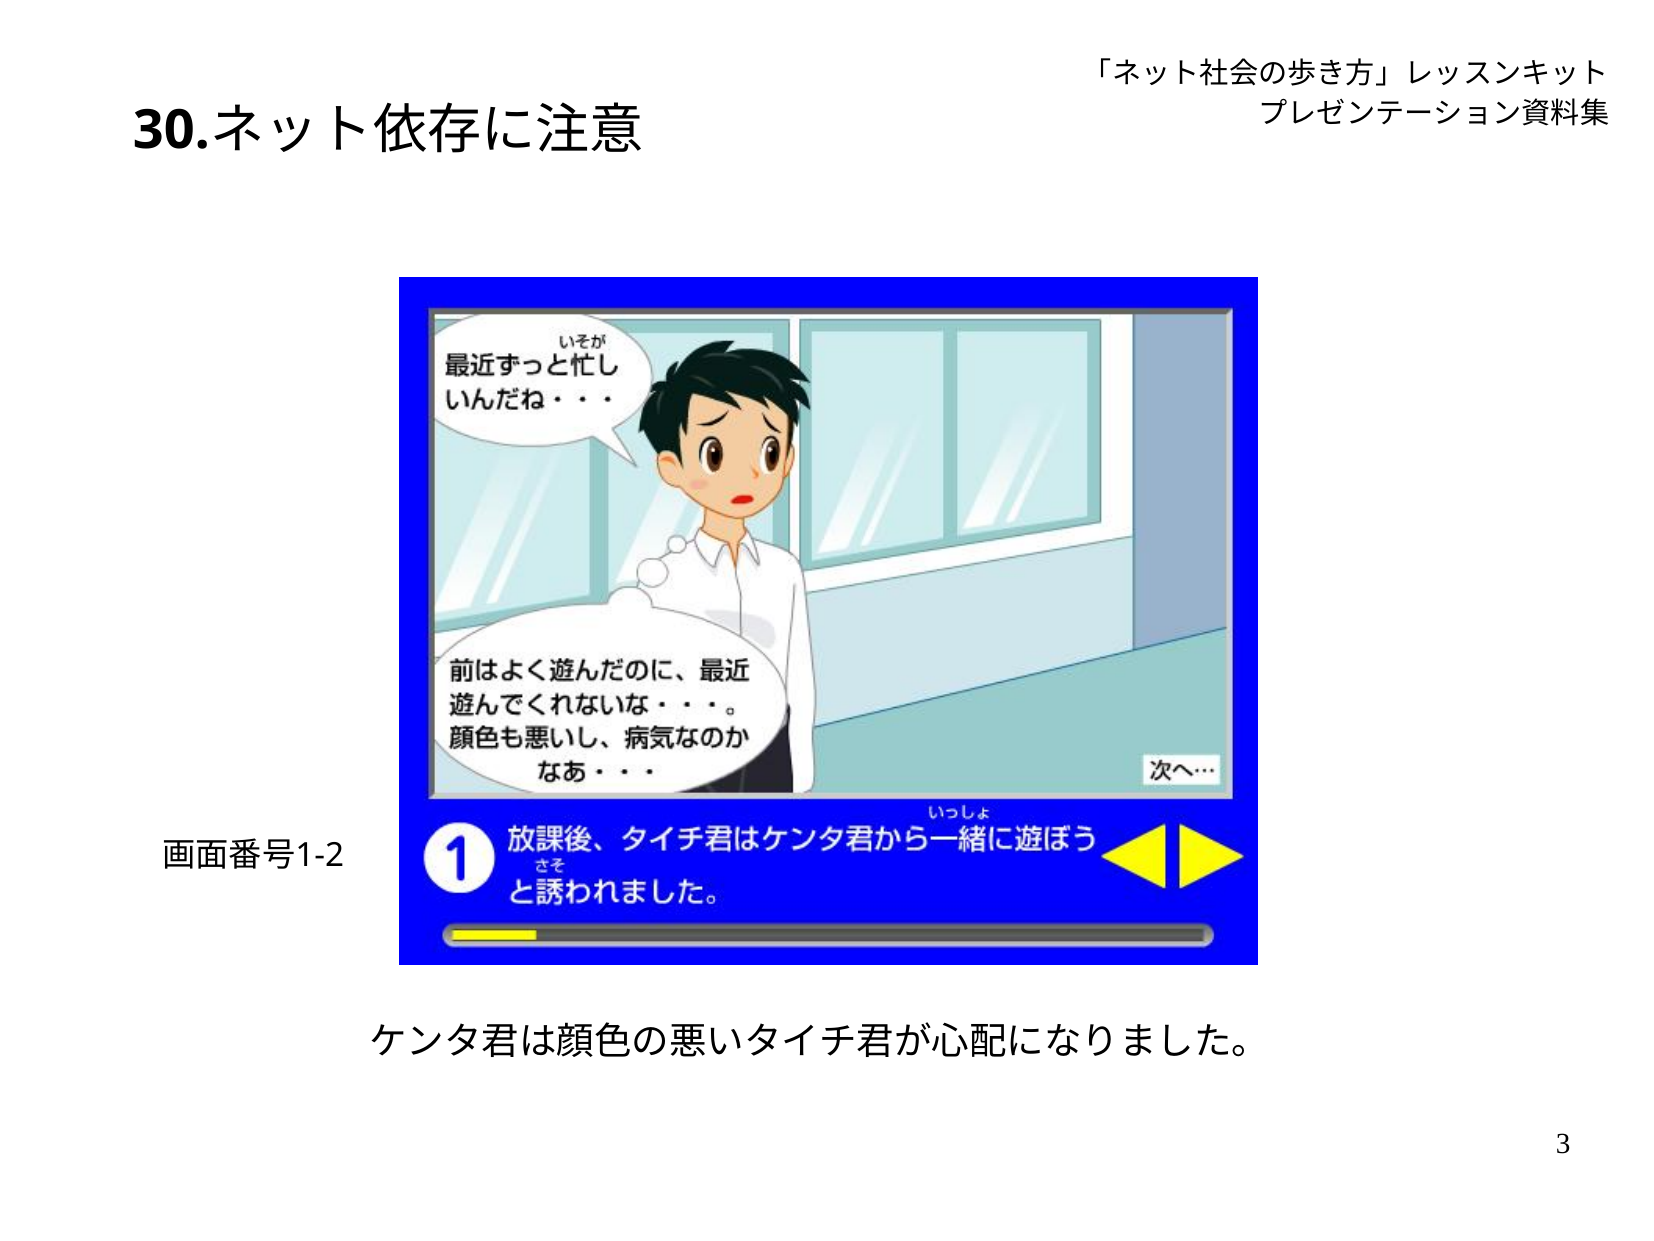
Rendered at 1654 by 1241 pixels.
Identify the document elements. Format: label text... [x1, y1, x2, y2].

text_box 「ネット社会の歩き方」レッスンキット プレゼンテーション資料集 [1062, 44, 1625, 139]
picture [399, 277, 1258, 965]
text_box 30.ネット依存に注意 [118, 88, 1093, 169]
text_box ケンタ君は顔色の悪いタイチ君が心配になりました。 [354, 1003, 1329, 1074]
text_box 画面番号1-2 [147, 826, 384, 882]
